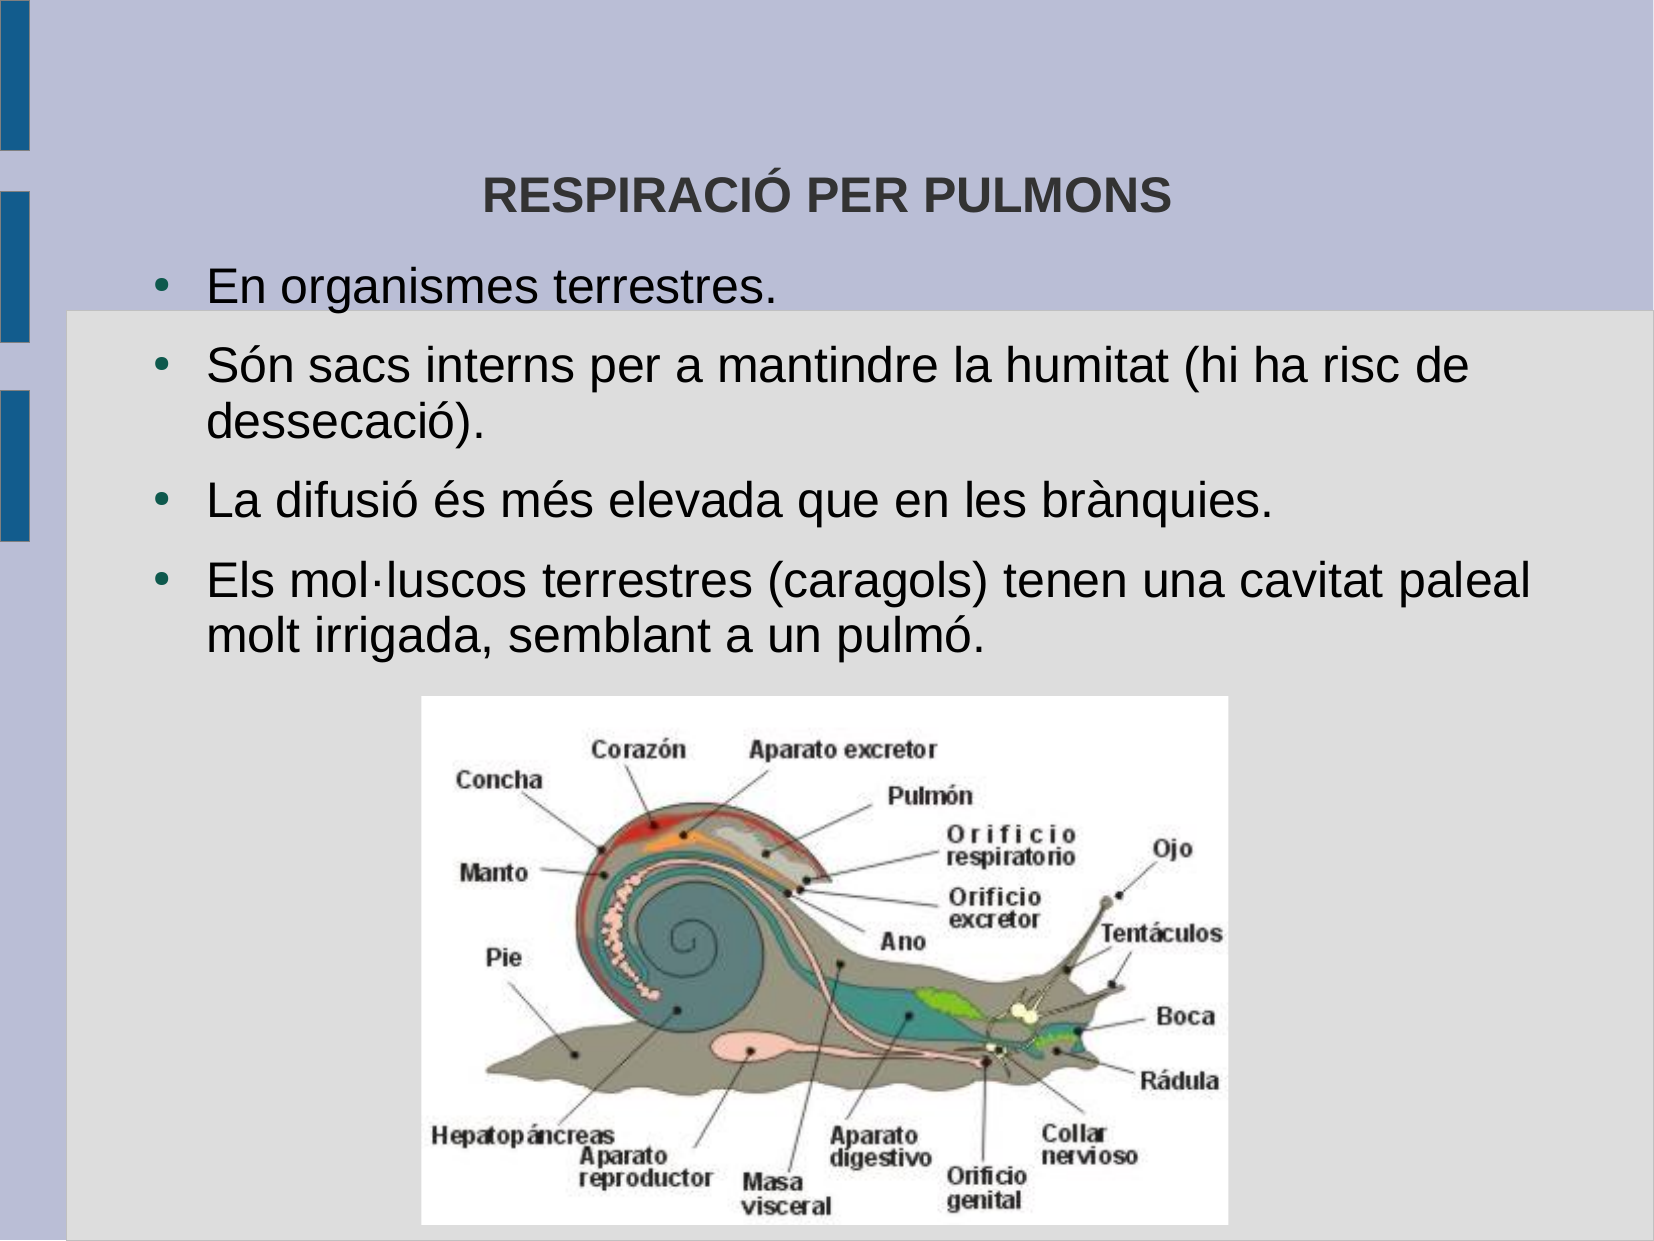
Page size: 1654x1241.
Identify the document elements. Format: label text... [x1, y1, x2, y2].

list En organismes terrestres. Són sacs interns per a mantindre la humitat (hi ha risc de dessecació). La difusió és més elevada que en les brànquies. Els mol·luscos terrestres (caragols) tenen una cavitat paleal molt irrigada, semblant a un pulmó. [135, 258, 1548, 1040]
picture [421, 696, 1229, 1225]
title RESPIRACIÓ PER PULMONS [121, 91, 1534, 299]
